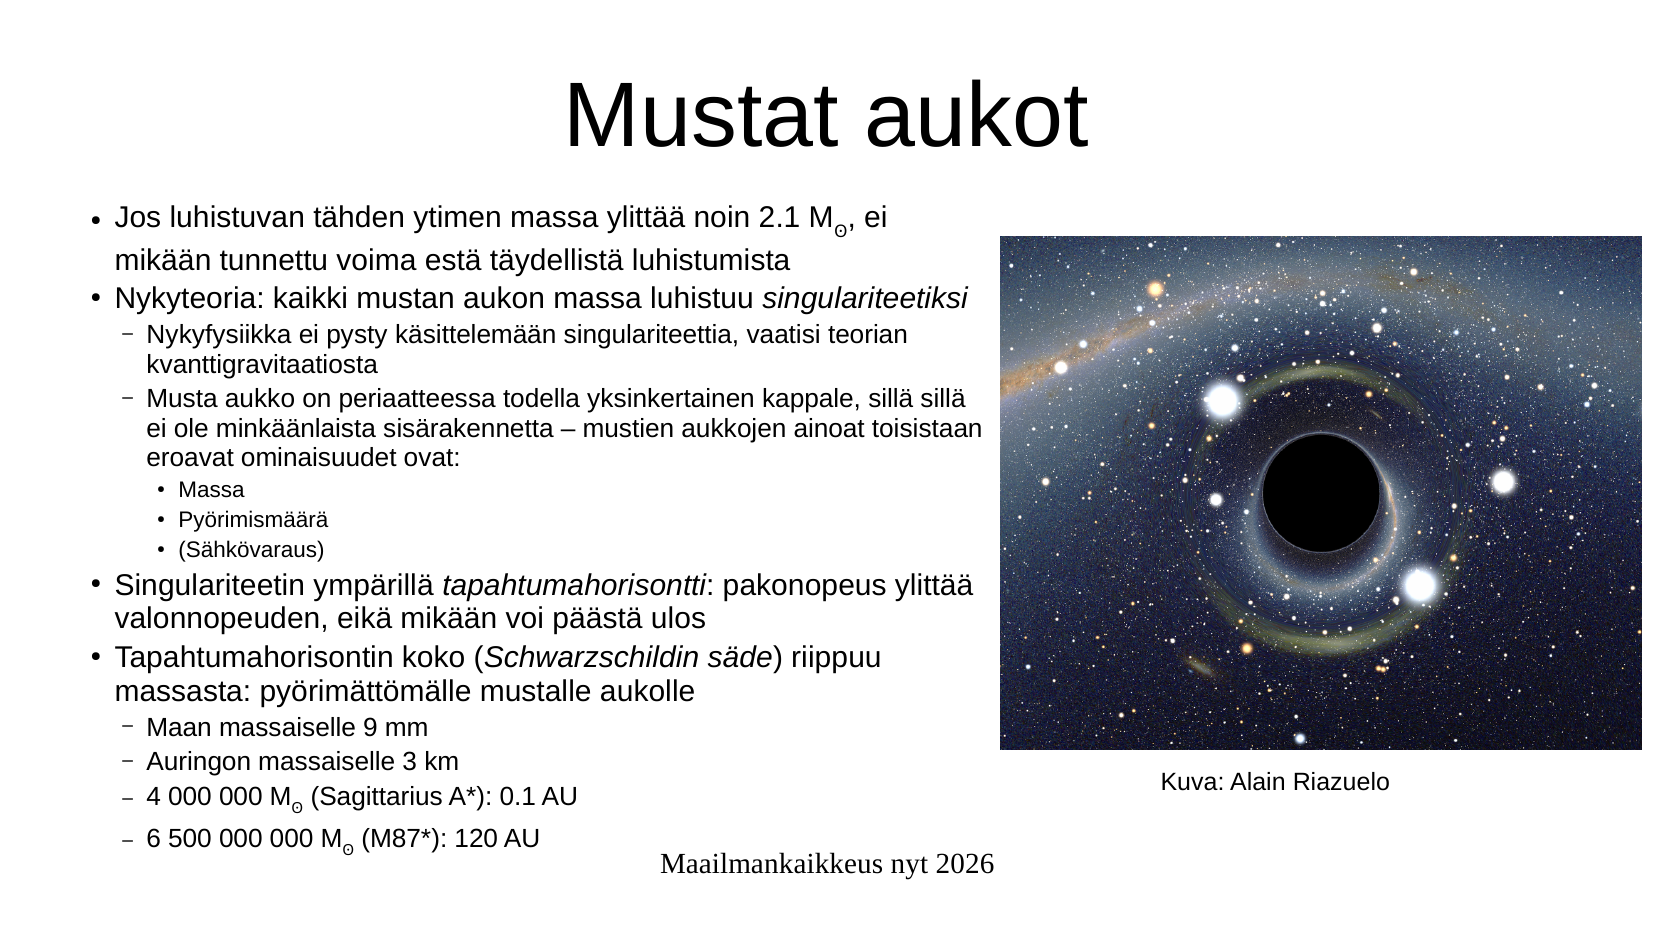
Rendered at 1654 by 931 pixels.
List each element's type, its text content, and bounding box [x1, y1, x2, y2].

title Mustat aukot [82, 37, 1571, 193]
list Jos luhistuvan tähden ytimen massa ylittää noin 2.1 Mʘ, ei mikään tunnettu voima estä täydellistä luhistumista Nykyteoria: kaikki mustan aukon massa luhistuu singulariteetiksi Nykyfysiikka ei pysty käsittelemään singulariteettia, vaatisi teorian kvanttigravitaatiosta Musta aukko on periaatteessa todella yksinkertainen kappale, sillä sillä ei ole minkäänlaista sisärakennetta – mustien aukkojen ainoat toisistaan eroavat ominaisuudet ovat: Massa Pyörimismäärä (Sähkövaraus) Singulariteetin ympärillä tapahtumahorisontti: pakonopeus ylittää valonnopeuden, eikä mikään voi päästä ulos Tapahtumahorisontin koko (Schwarzschildin säde) riippuu massasta: pyörimättömälle mustalle aukolle Maan massaiselle 9 mm Auringon massaiselle 3 km 4 000 000 Mʘ (Sagittarius A*): 0.1 AU 6 500 000 000 Mʘ (M87*): 120 AU [82, 200, 993, 875]
text_box Kuva: Alain Riazuelo [1145, 760, 1406, 804]
picture [1000, 236, 1642, 750]
